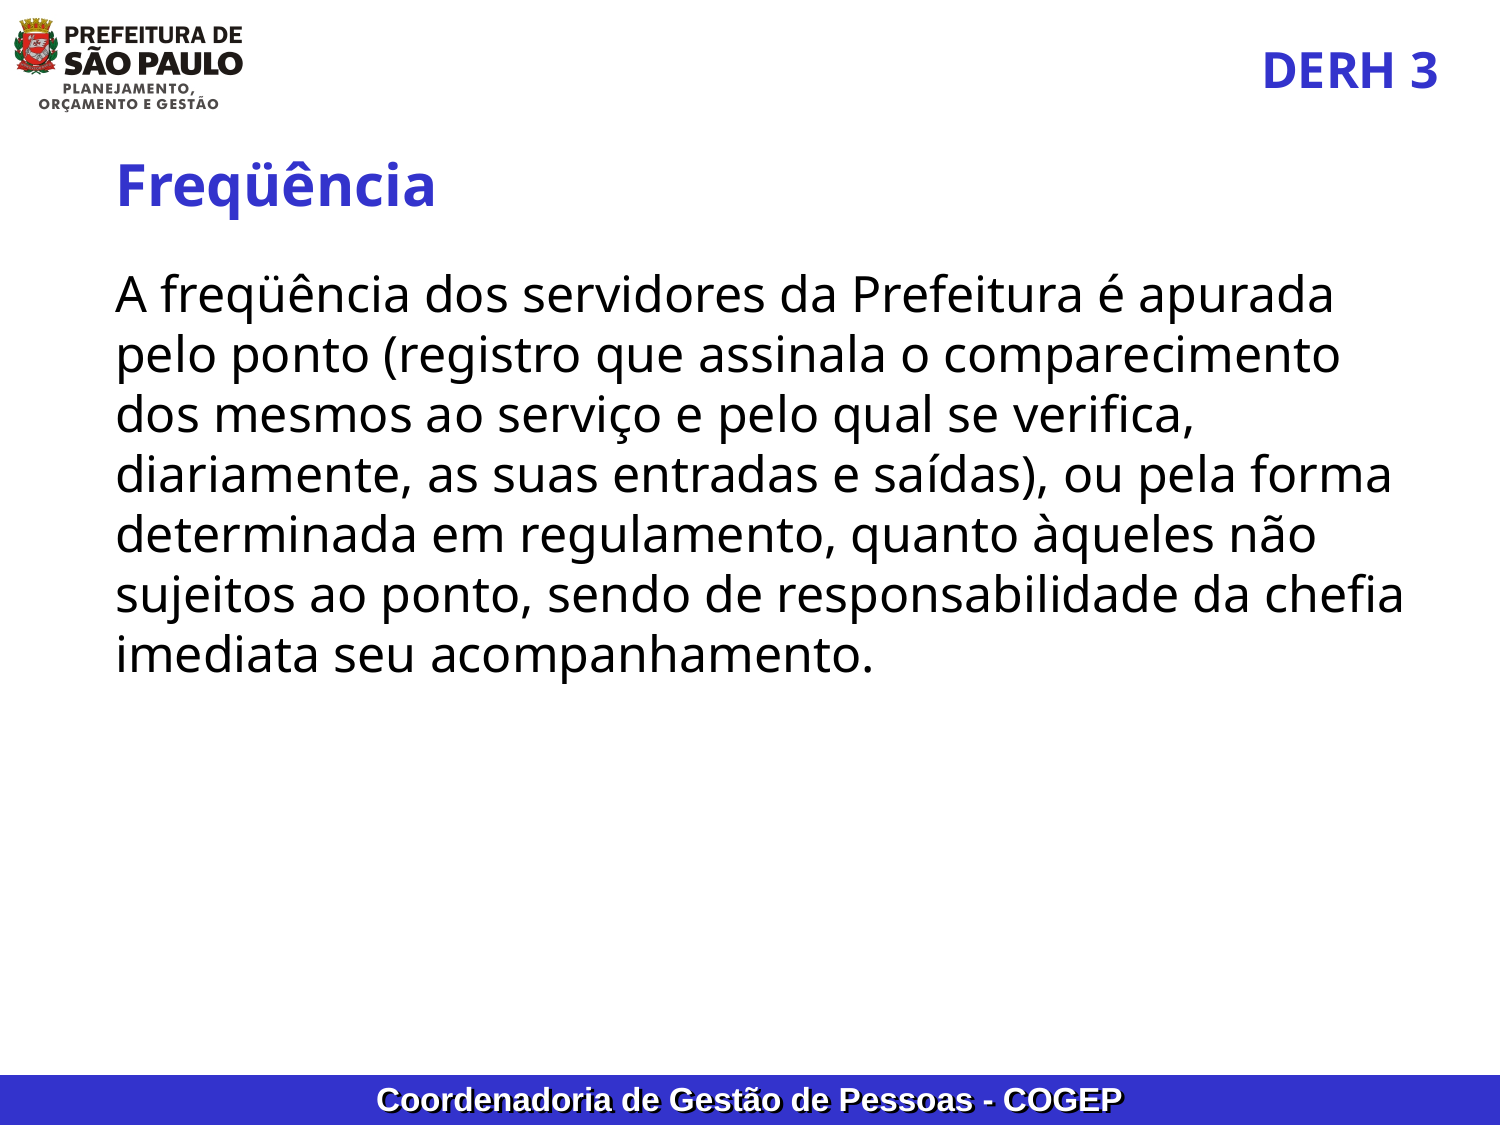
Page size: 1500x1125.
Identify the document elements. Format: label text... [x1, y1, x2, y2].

text_box Freqüência A freqüência dos servidores da Prefeitura é apurada pelo ponto (registro que assinala o comparecimento dos mesmos ao serviço e pelo qual se verifica, diariamente, as suas entradas e saídas), ou pela forma determinada em regulamento, quanto àqueles não sujeitos ao ponto, sendo de responsabilidade da chefia imediata seu acompanhamento. [100, 114, 1435, 752]
text_box DERH 3 [1246, 31, 1454, 106]
